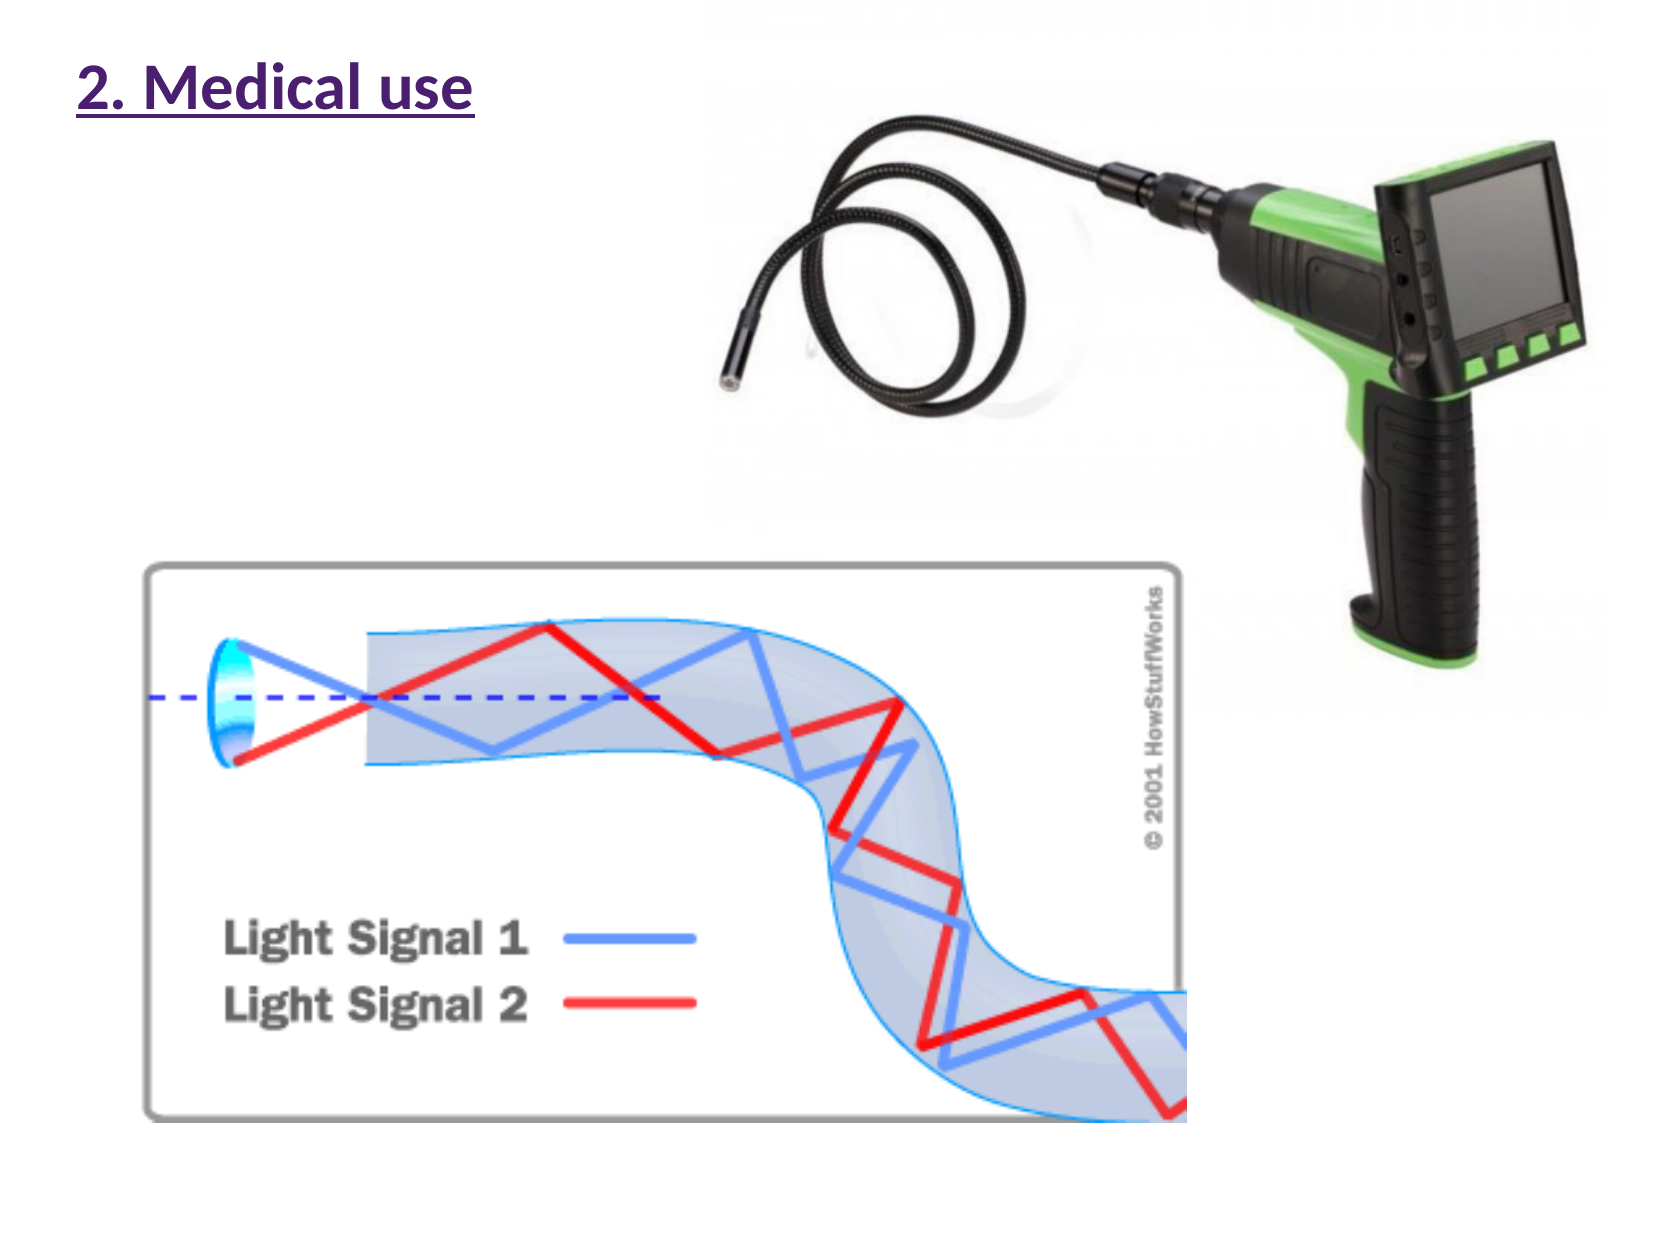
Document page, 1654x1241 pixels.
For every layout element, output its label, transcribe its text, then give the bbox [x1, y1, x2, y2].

text_box 2. Medical use [61, 51, 705, 149]
picture [140, 0, 1608, 1123]
